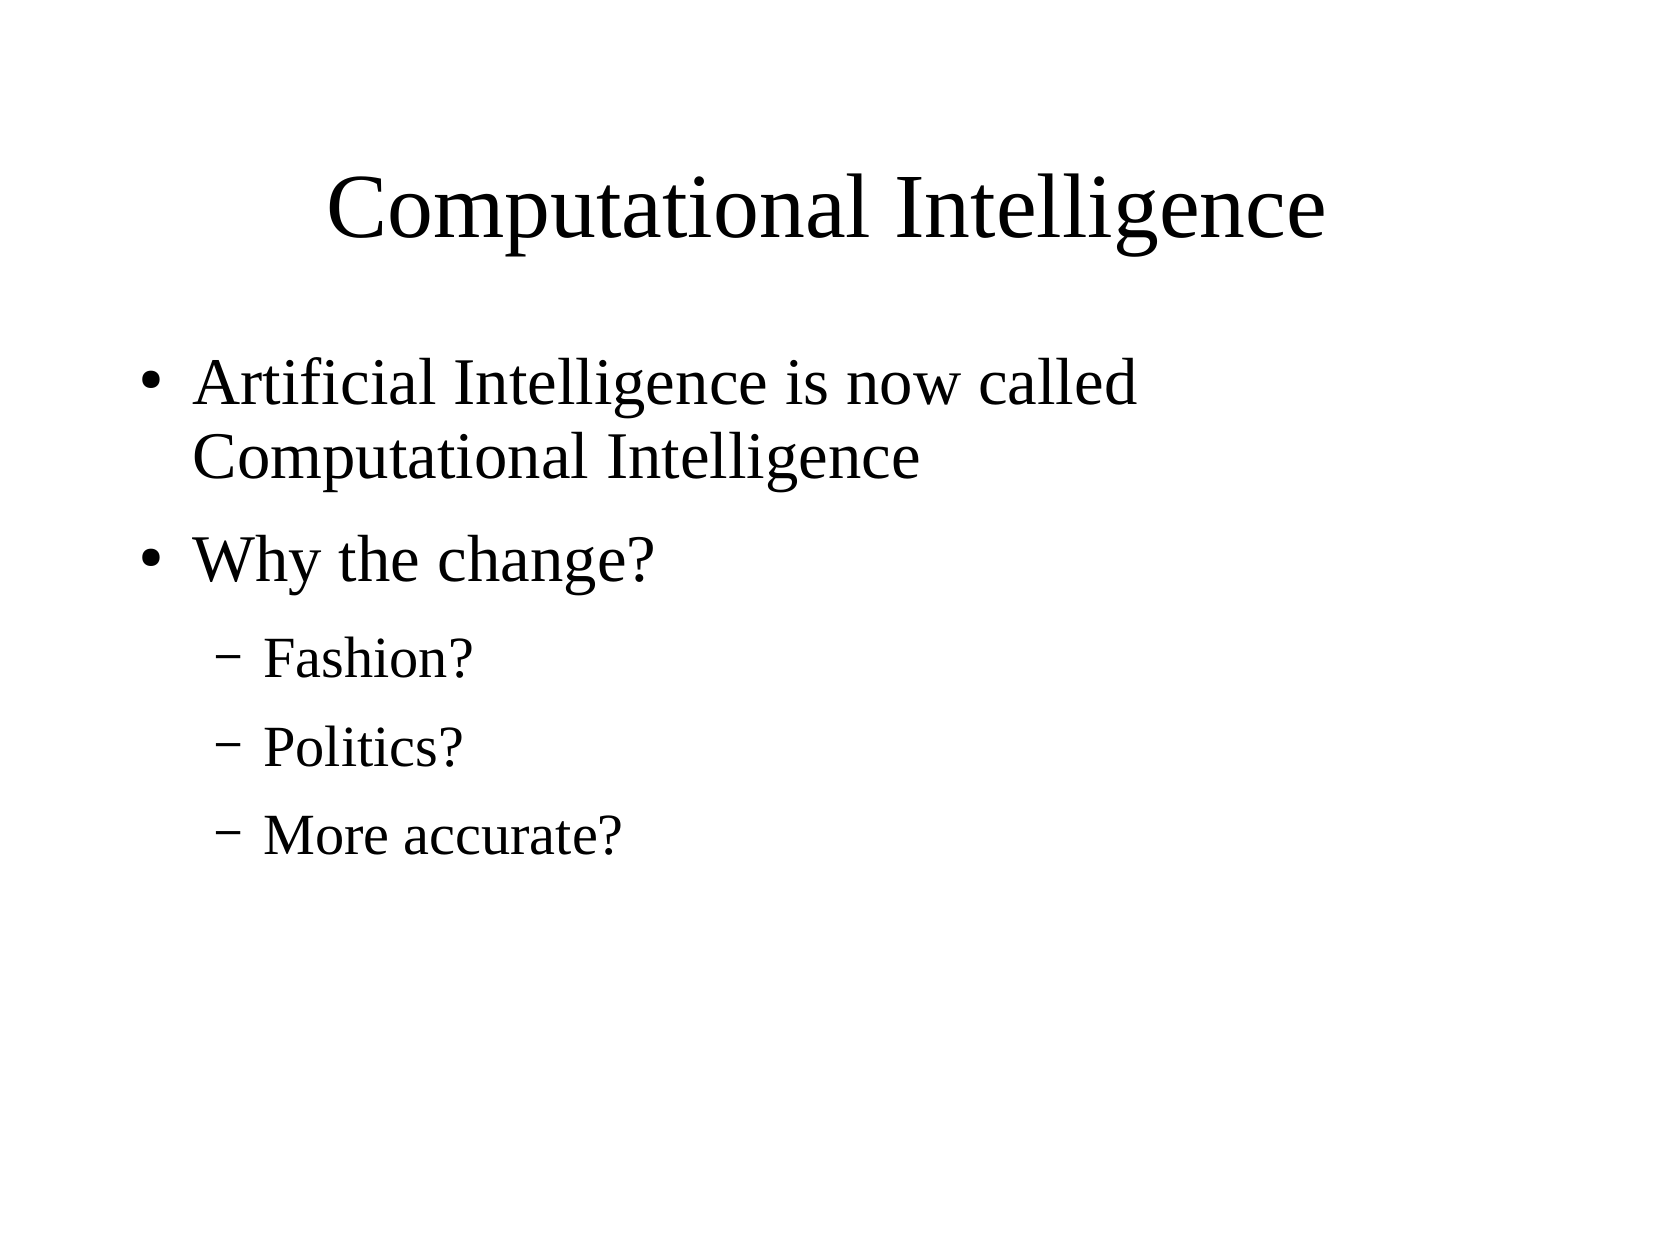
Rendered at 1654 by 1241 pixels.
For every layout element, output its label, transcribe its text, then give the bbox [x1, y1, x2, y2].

title Computational Intelligence [121, 102, 1534, 311]
list Artificial Intelligence is now called Computational Intelligence Why the change? Fashion? Politics? More accurate? [121, 344, 1534, 1127]
